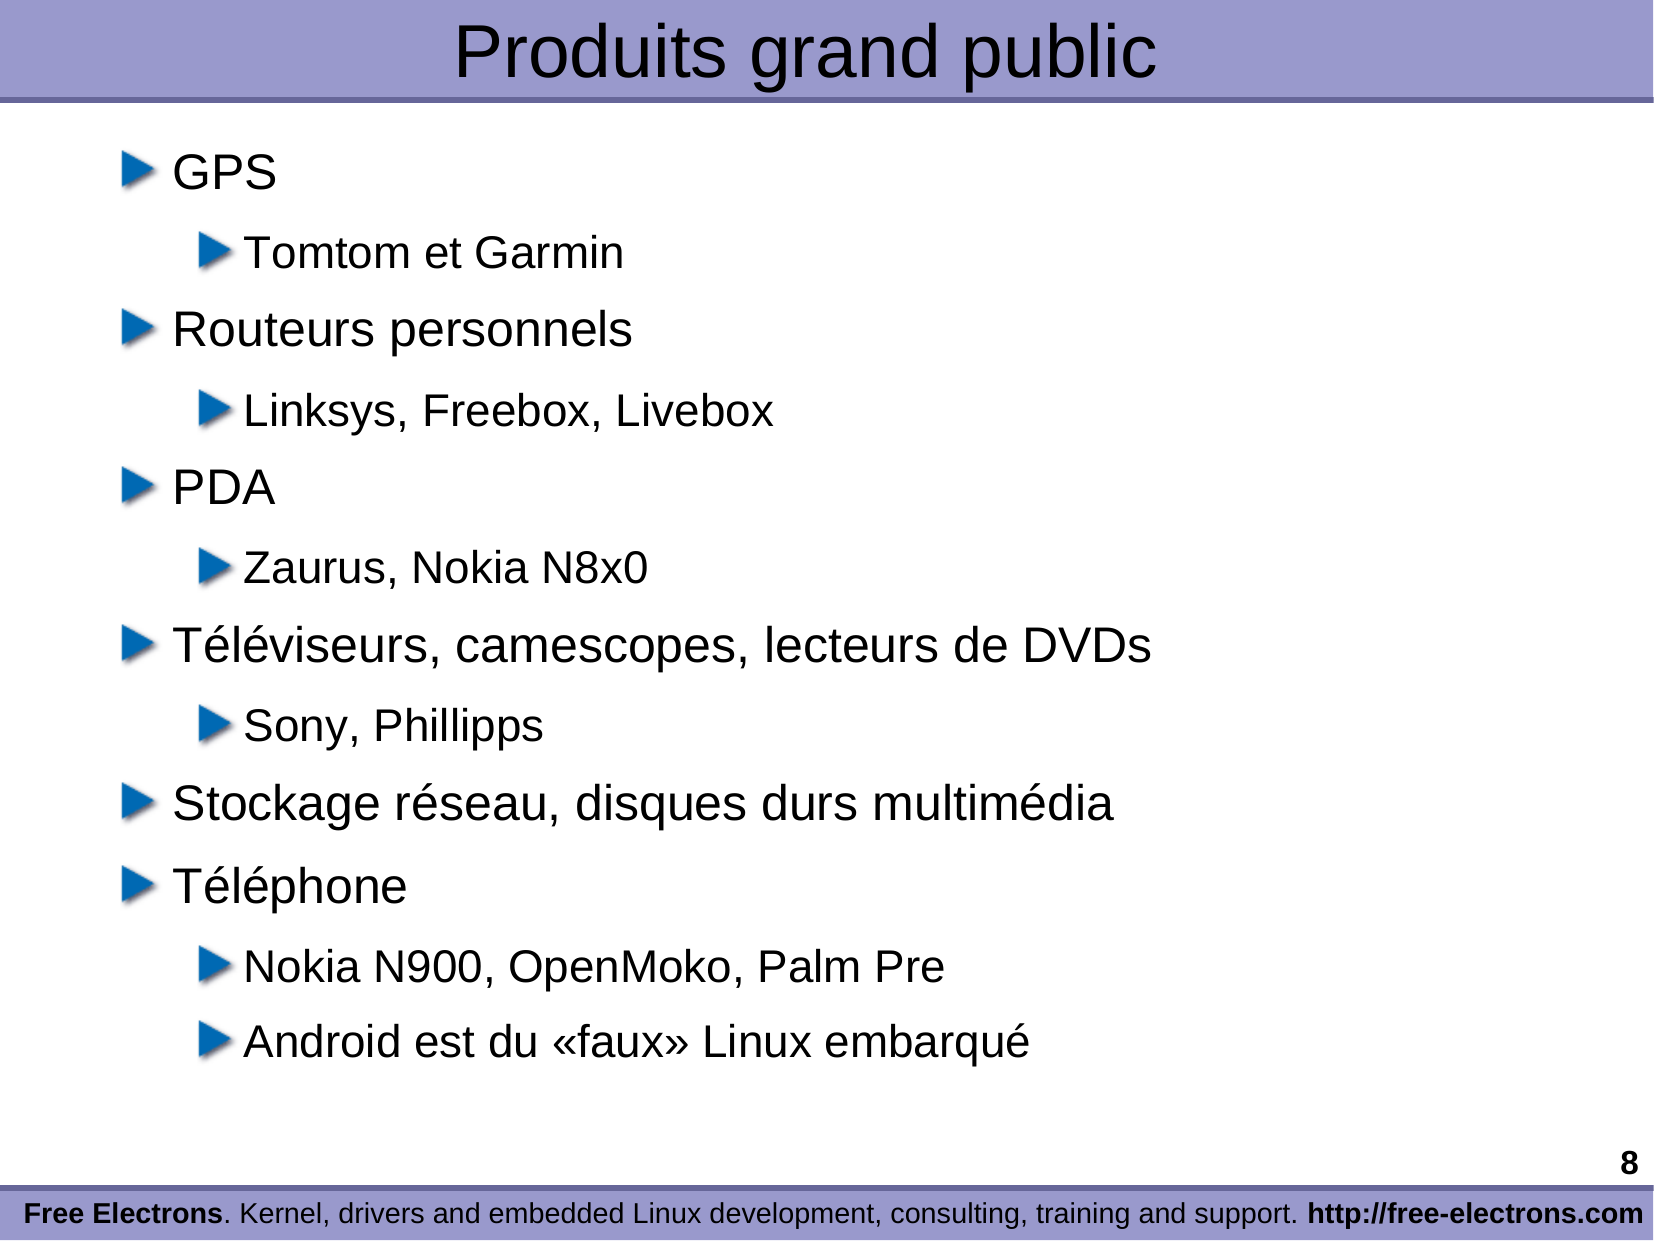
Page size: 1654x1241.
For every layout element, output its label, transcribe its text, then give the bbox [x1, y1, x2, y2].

list GPS Tomtom et Garmin Routeurs personnels Linksys, Freebox, Livebox PDA Zaurus, Nokia N8x0 Téléviseurs, camescopes, lecteurs de DVDs Sony, Phillipps Stockage réseau, disques durs multimédia Téléphone Nokia N900, OpenMoko, Palm Pre Android est du «faux» Linux embarqué [102, 143, 1515, 1140]
title Produits grand public [60, 4, 1551, 98]
